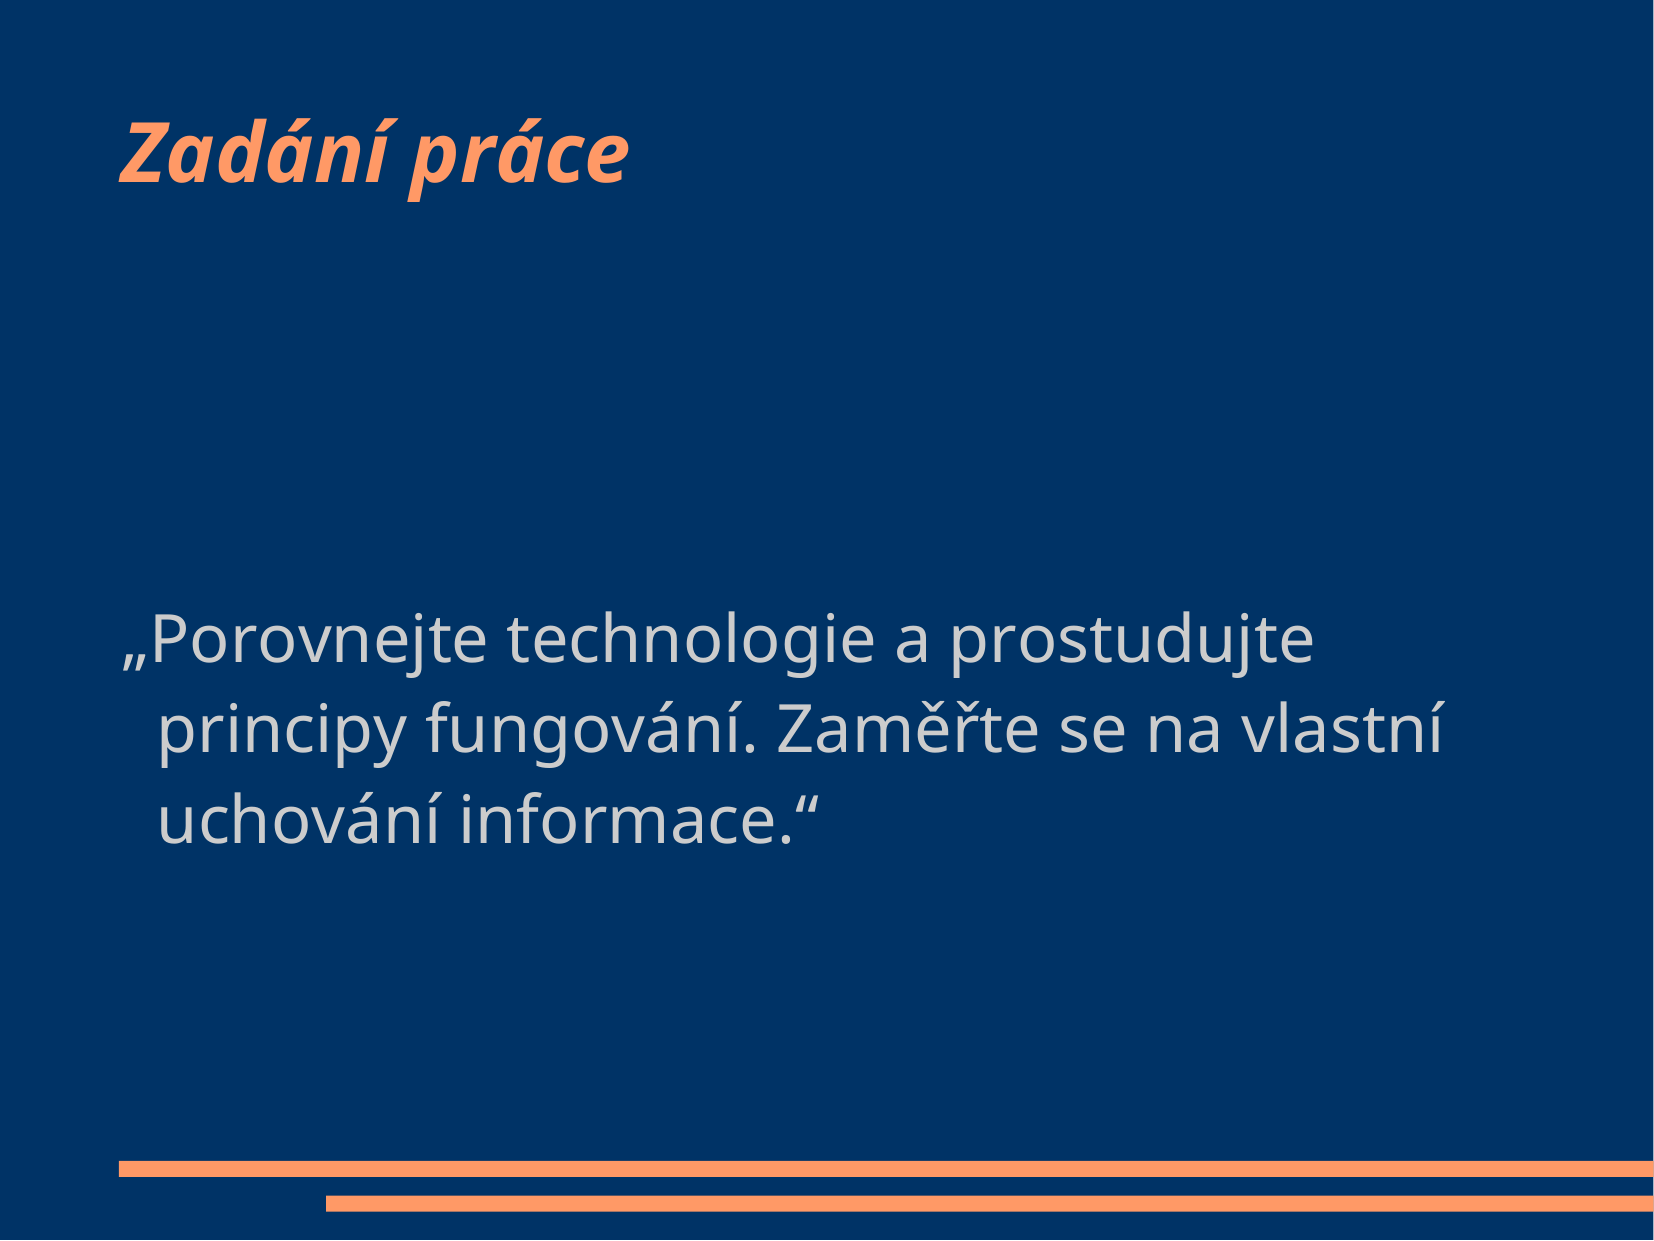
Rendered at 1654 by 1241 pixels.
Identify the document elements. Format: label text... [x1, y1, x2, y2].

title Zadání práce [121, 46, 1534, 254]
subtitle „Porovnejte technologie a prostudujte principy fungování. Zaměřte se na vlastní uchování informace.“ [121, 322, 1561, 1133]
